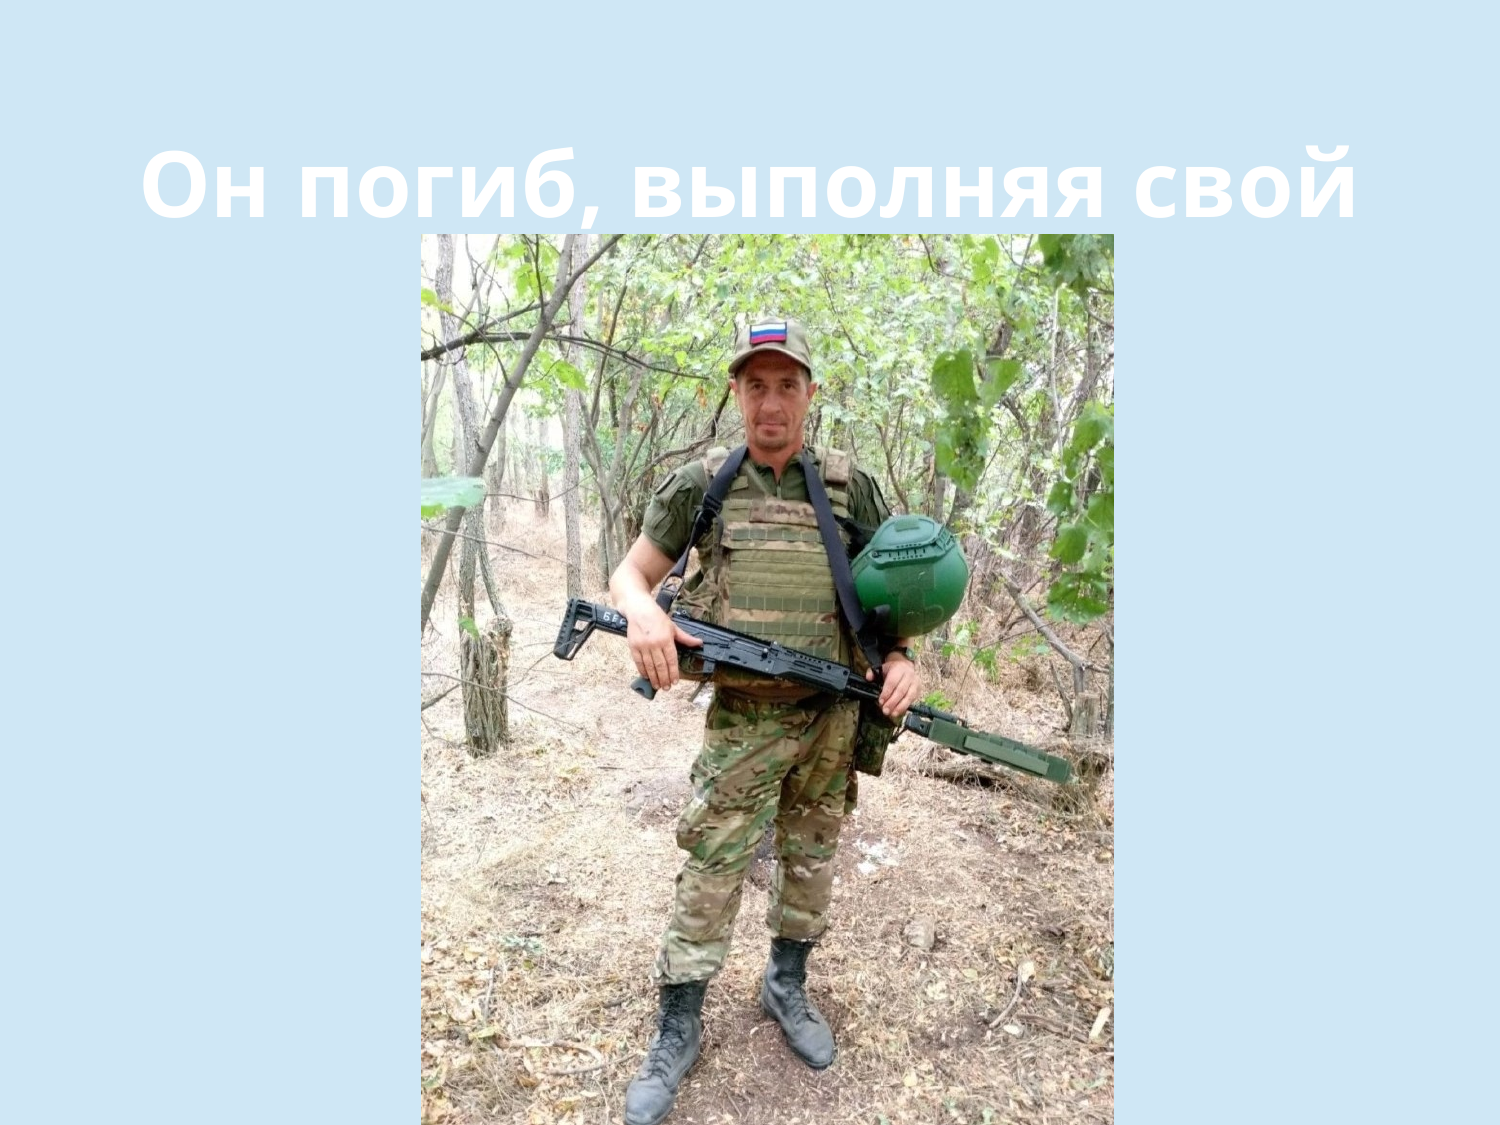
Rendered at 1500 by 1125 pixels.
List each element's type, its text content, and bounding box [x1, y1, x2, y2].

picture [421, 234, 1114, 1125]
title Он погиб, выполняя свой долг [29, 8, 1471, 197]
